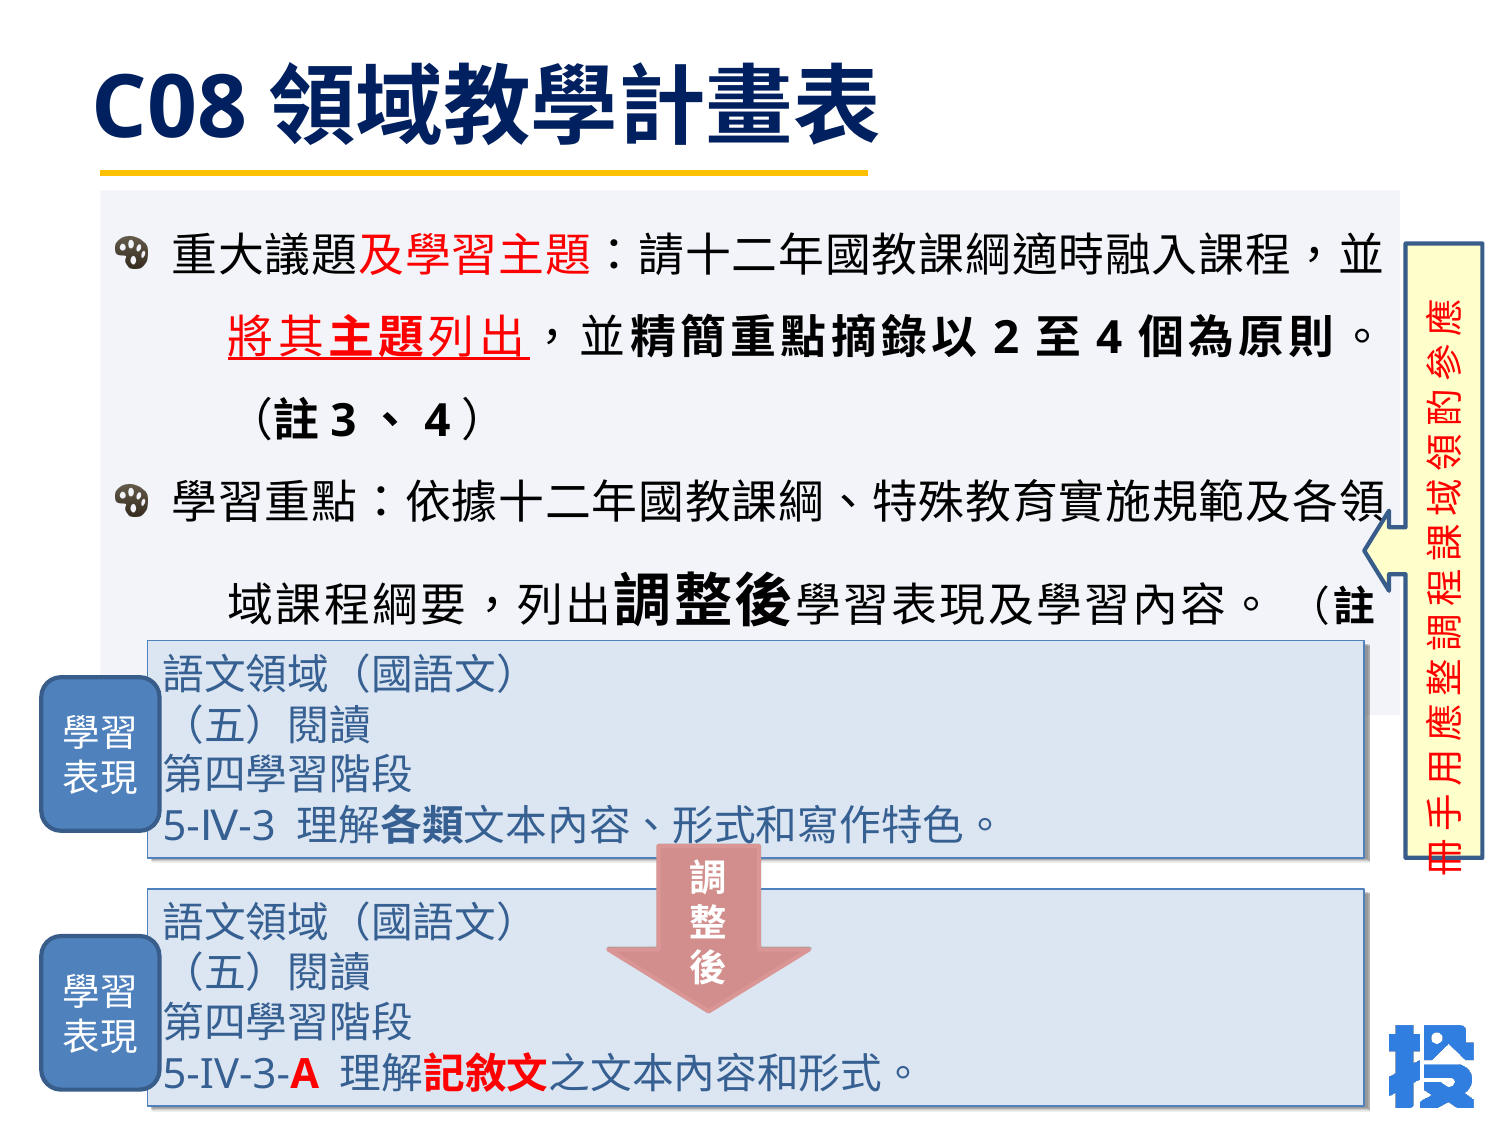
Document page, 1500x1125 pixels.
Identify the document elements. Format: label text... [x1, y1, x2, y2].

text_box 應參酌領域課程調整應用手冊 [1364, 243, 1483, 858]
text_box 學習表現 [41, 677, 160, 831]
text_box 重大議題及學習主題：請十二年國教課綱適時融入課程，並將其主題列出，並精簡重點摘錄以2至4個為原則。 （註3、4） 學習重點：依據十二年國教課綱、特殊教育實施規範及各領域課程綱要，列出調整後學習表現及學習內容。 （註5） [100, 190, 1400, 645]
text_box 學習表現 [41, 936, 160, 1090]
text_box 語文領域（國語文） （五）閱讀 第四學習階段 5-IV-3-A 理解記敘文之文本內容和形式。 [147, 888, 1365, 1106]
text_box 調整後 [608, 846, 810, 1012]
text_box C08領域教學計畫表 [76, 42, 1365, 164]
picture [1362, 997, 1500, 1125]
text_box 語文領域（國語文） （五）閱讀 第四學習階段 5-Ⅳ-3 理解各類文本內容、形式和寫作特色。 [147, 640, 1365, 858]
